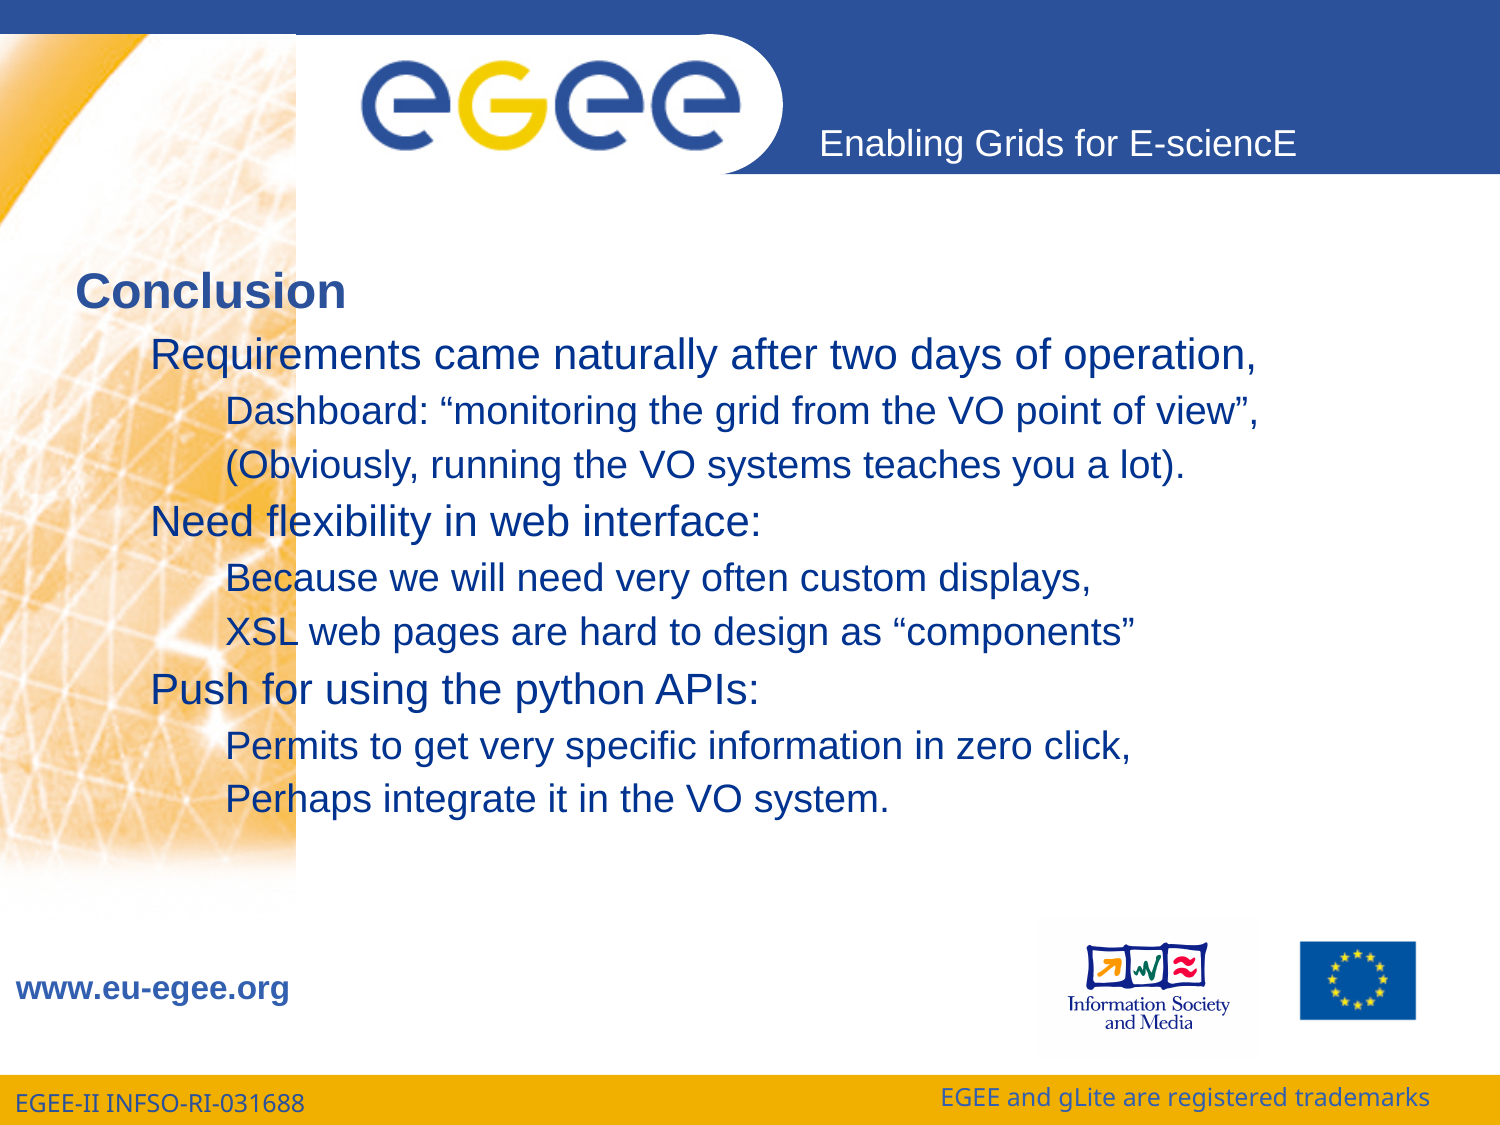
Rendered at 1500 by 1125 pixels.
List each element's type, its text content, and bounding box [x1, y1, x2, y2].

picture [355, 56, 748, 154]
picture [1291, 991, 1424, 1028]
list Conclusion Requirements came naturally after two days of operation, Dashboard: “monitoring the grid from the VO point of view”, (Obviously, running the VO systems teaches you a lot). Need flexibility in web interface: Because we will need very often custom displays, XSL web pages are hard to design as “components” Push for using the python APIs: Permits to get very specific information in zero click, Perhaps integrate it in the VO system. [75, 263, 1425, 991]
picture [1038, 991, 1258, 1059]
picture [0, 34, 296, 921]
